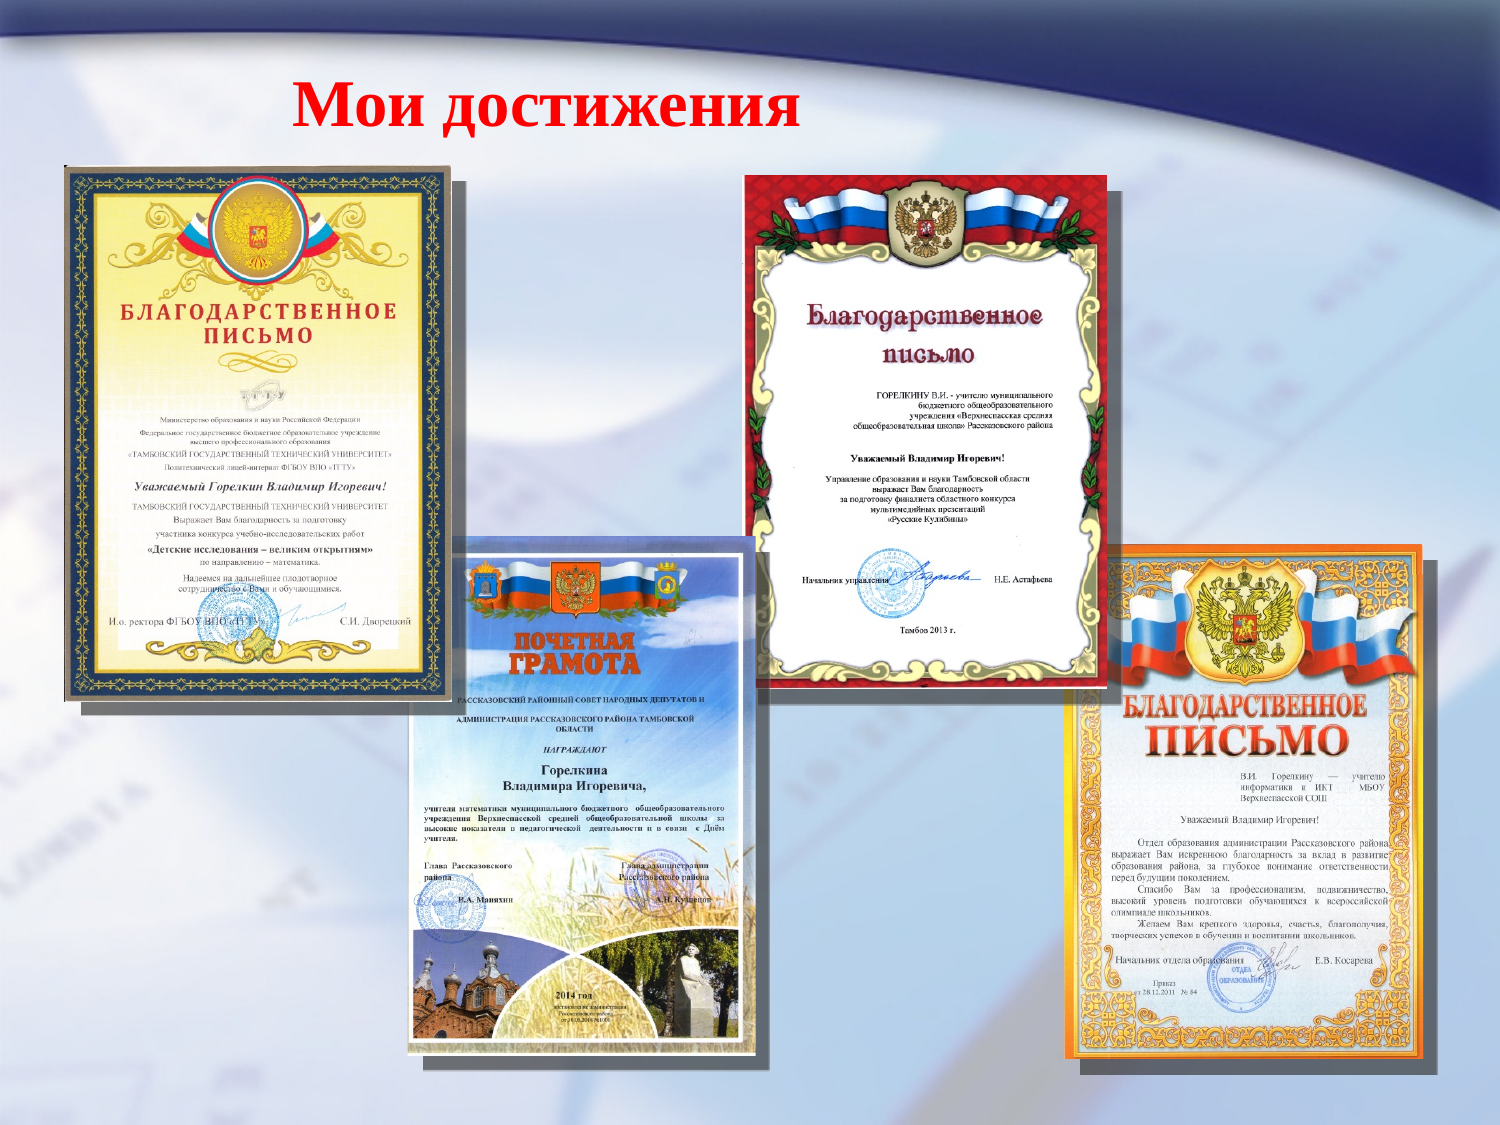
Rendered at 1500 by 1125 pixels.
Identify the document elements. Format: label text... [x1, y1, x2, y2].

picture [407, 175, 1107, 1056]
picture [64, 165, 452, 702]
text_box Мои достижения [278, 52, 817, 147]
picture [1064, 544, 1424, 1059]
